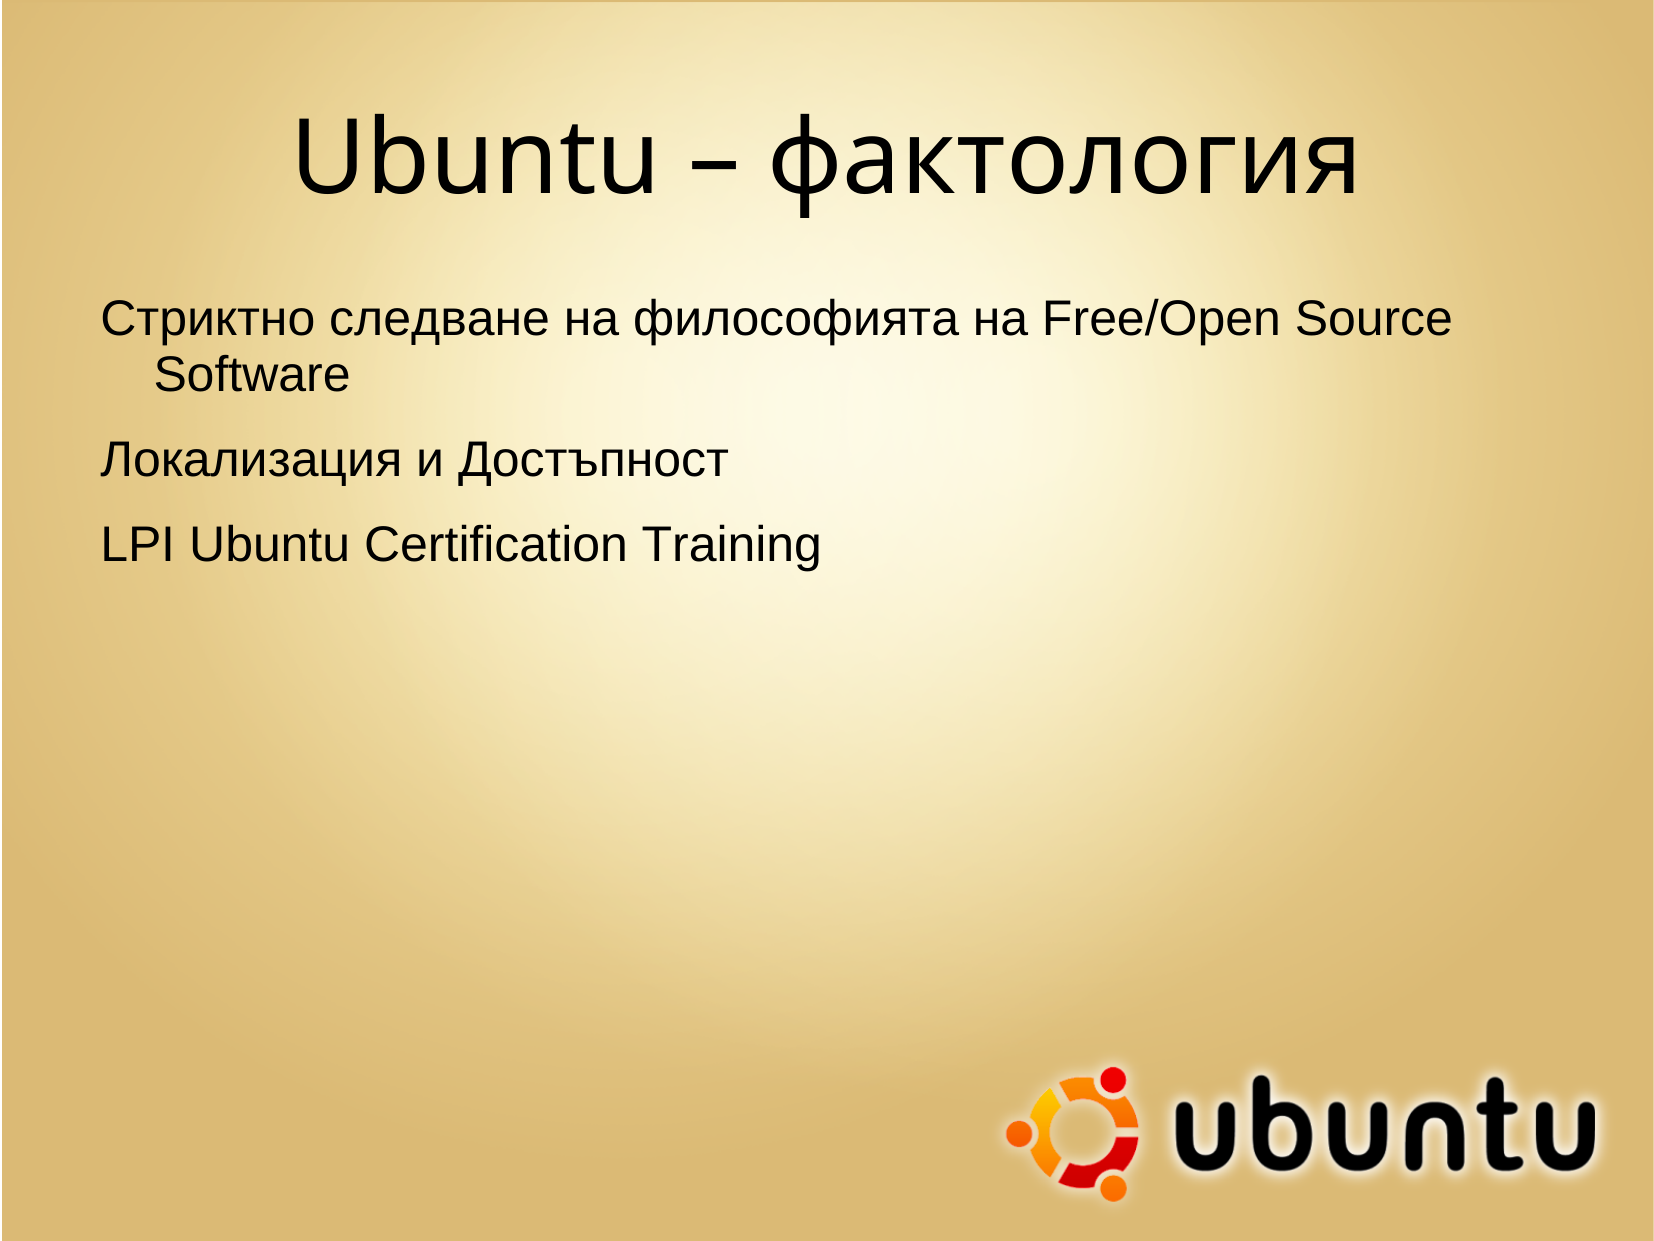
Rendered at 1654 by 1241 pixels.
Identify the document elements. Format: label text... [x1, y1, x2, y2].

picture [2, 0, 1654, 1241]
title Ubuntu – фактология [82, 49, 1571, 257]
list Стриктно следване на философията на Free/Open Source Software Локализация и Достъпност LPI Ubuntu Certification Training [82, 290, 1571, 1094]
